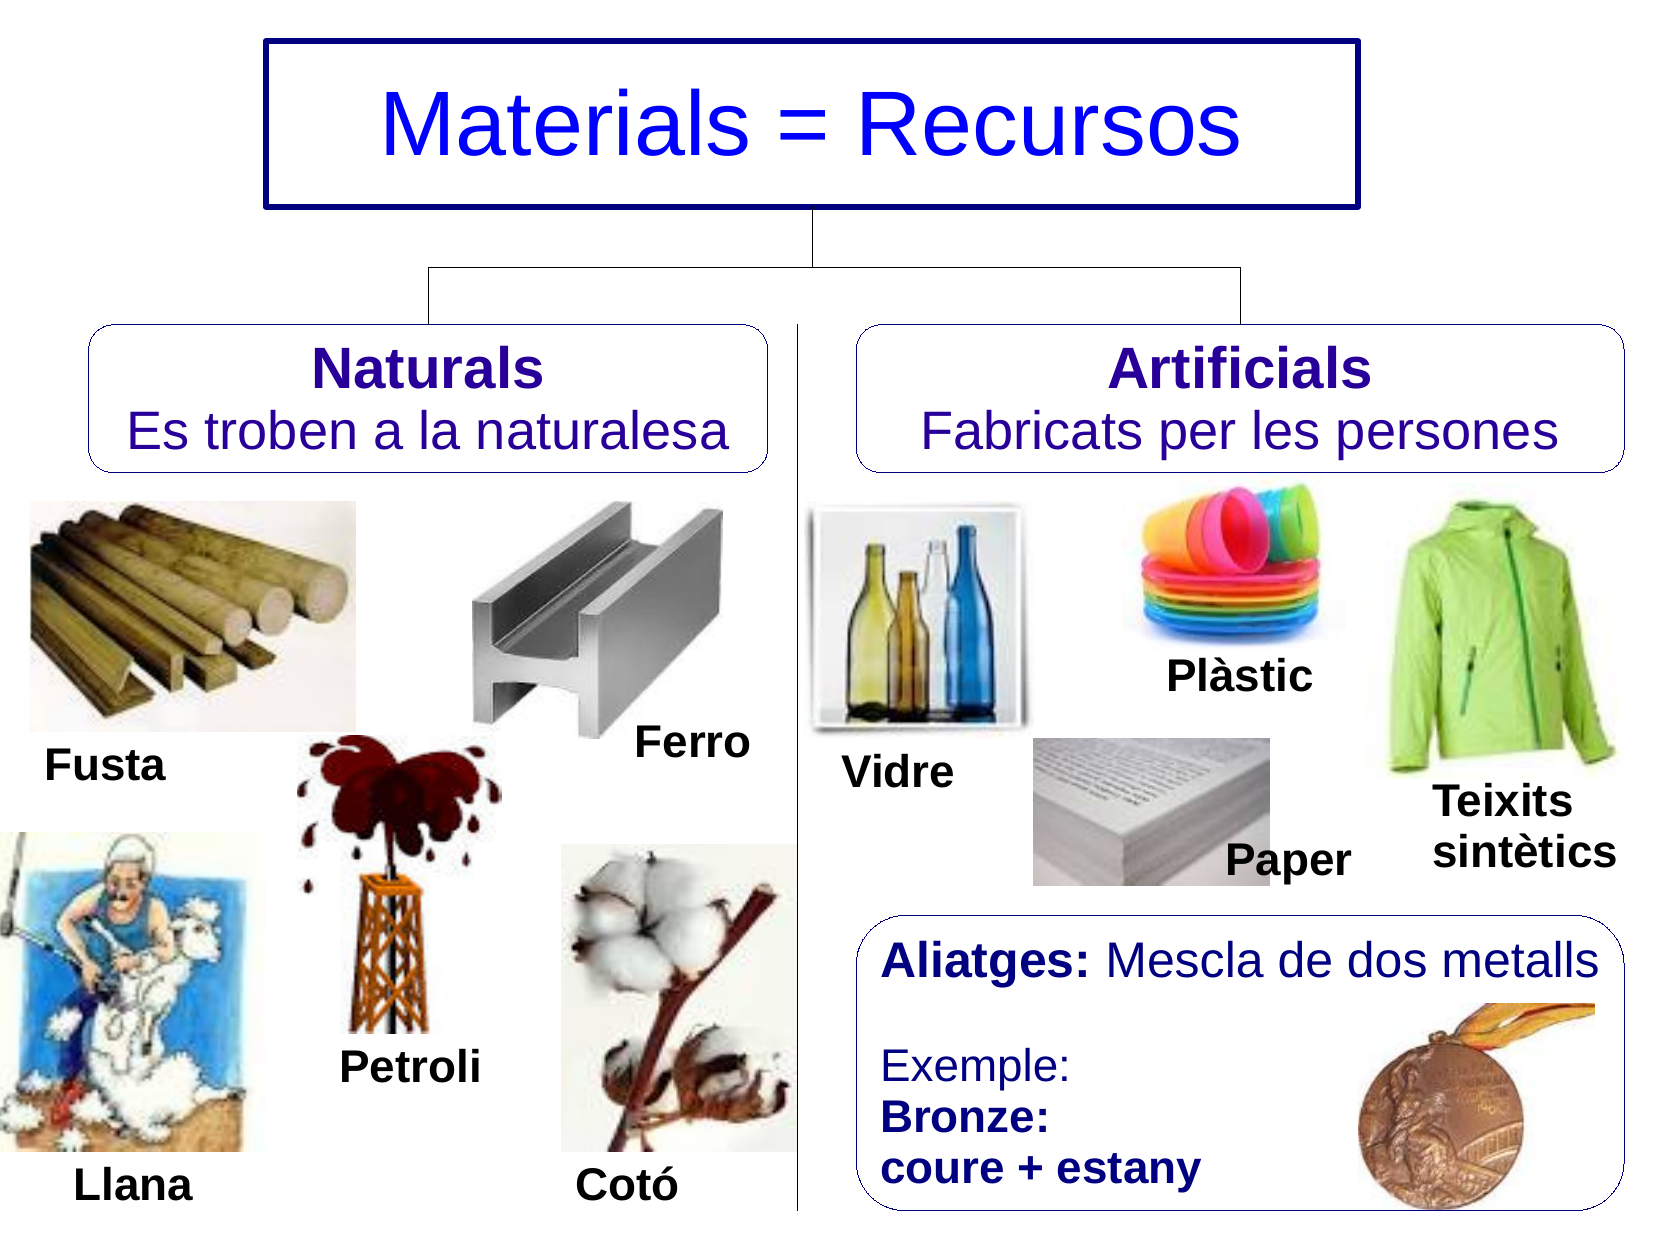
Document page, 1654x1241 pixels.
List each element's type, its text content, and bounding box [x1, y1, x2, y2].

text_box Ferro [620, 708, 768, 775]
picture [804, 501, 1270, 886]
text_box Artificials Fabricats per les persones [856, 324, 1625, 473]
text_box Plàstic [1151, 642, 1359, 709]
text_box Fusta [29, 731, 207, 798]
picture [1583, 1207, 1595, 1211]
picture [0, 832, 266, 1152]
text_box Aliatges: Mescla de dos metalls Exemple: Bronze: coure + estany [856, 915, 1625, 1211]
picture [297, 501, 723, 1034]
picture [29, 501, 356, 732]
text_box Naturals Es troben a la naturalesa [88, 324, 768, 473]
text_box Llana [59, 1151, 266, 1218]
text_box Paper [1210, 826, 1388, 893]
text_box Teixits sintètics [1417, 767, 1654, 886]
picture [1122, 473, 1346, 650]
text_box Vidre [826, 738, 1033, 805]
picture [561, 844, 797, 1152]
text_box Cotó [561, 1151, 768, 1218]
title Materials = Recursos [265, 40, 1359, 207]
text_box Petroli [324, 1033, 502, 1100]
picture [1358, 483, 1625, 779]
